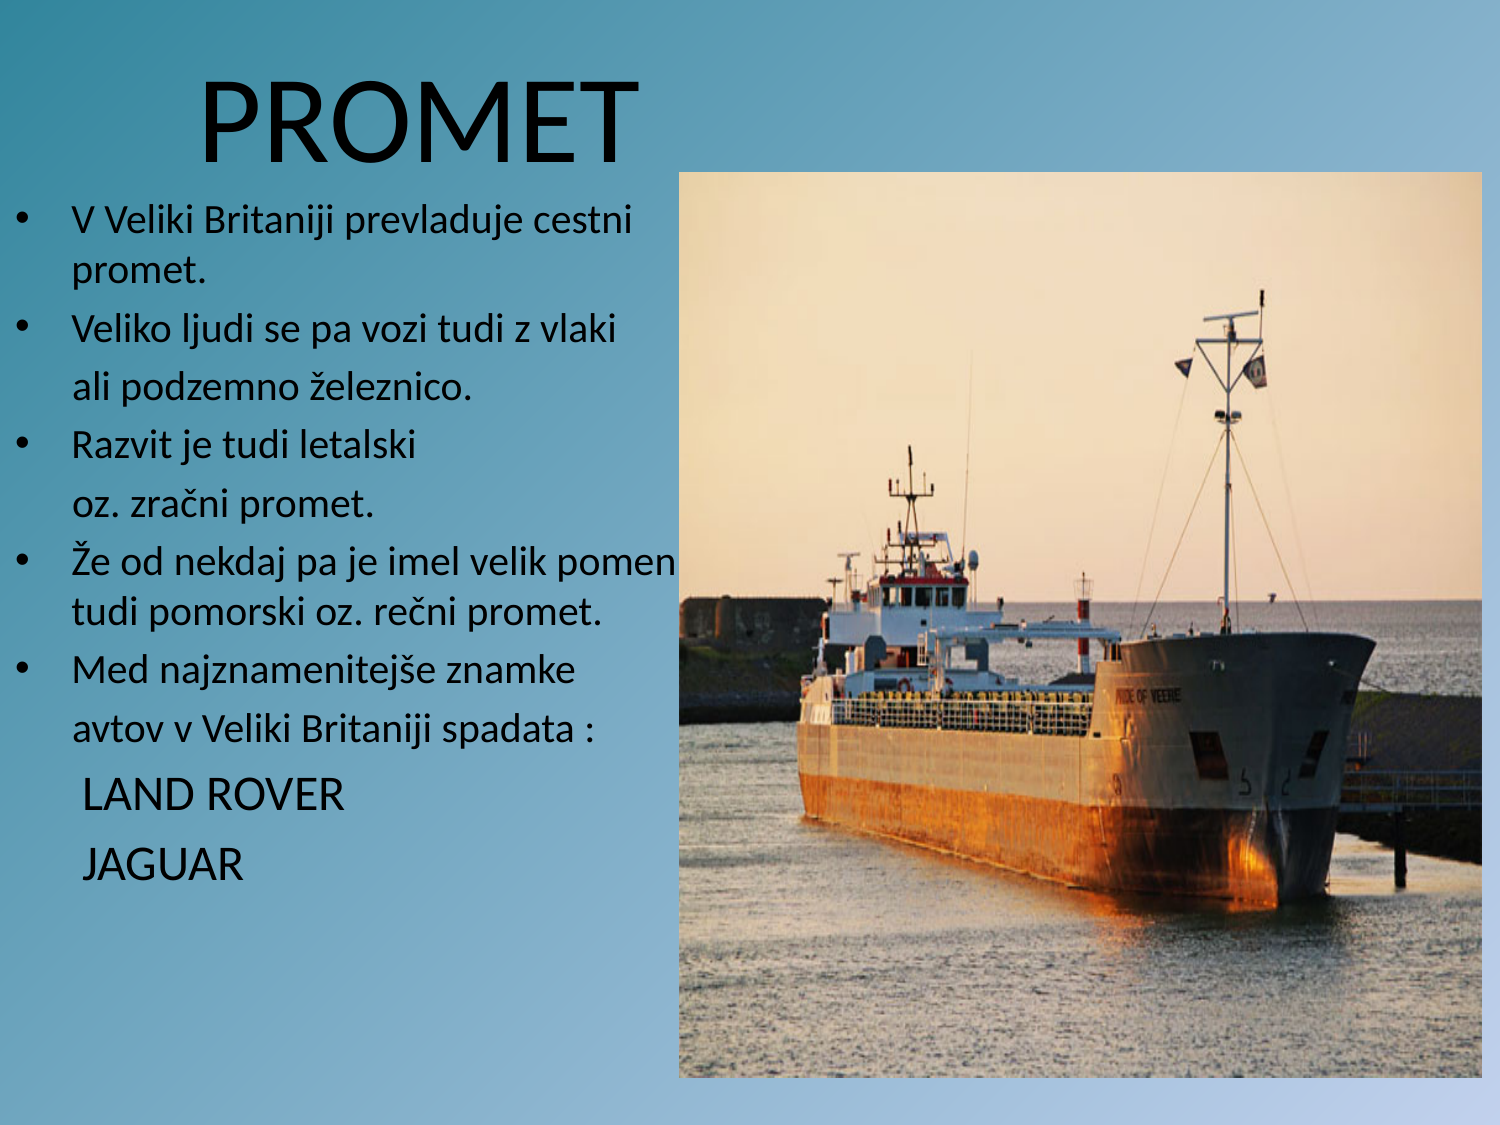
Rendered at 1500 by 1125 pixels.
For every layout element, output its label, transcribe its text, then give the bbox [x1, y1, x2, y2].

list V Veliki Britaniji prevladuje cestni promet. Veliko ljudi se pa vozi tudi z vlaki ali podzemno železnico. Razvit je tudi letalski oz. zračni promet. Že od nekdaj pa je imel velik pomen tudi pomorski oz. rečni promet. Med najznamenitejše znamke avtov v Veliki Britaniji spadata : LAND ROVER JAGUAR [0, 184, 745, 1125]
picture [745, 172, 1482, 1078]
title PROMET [0, 19, 839, 207]
